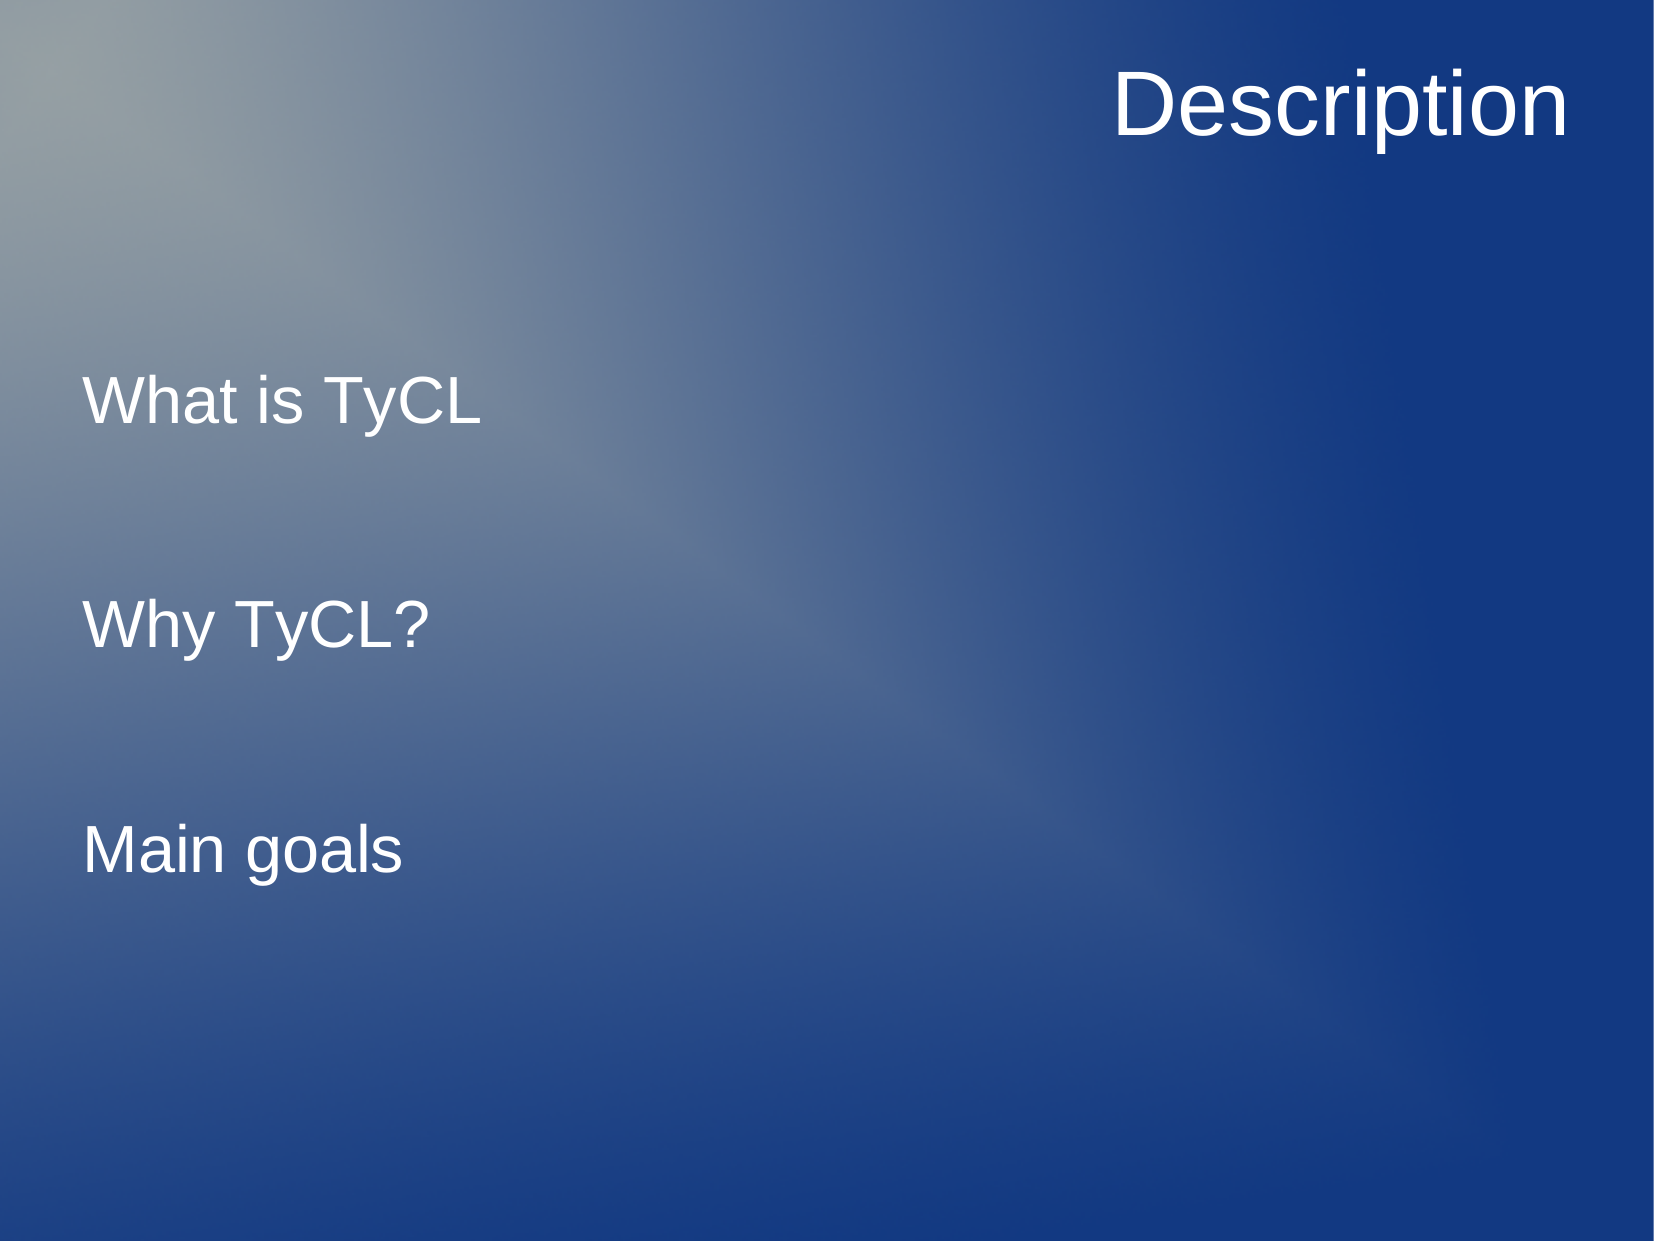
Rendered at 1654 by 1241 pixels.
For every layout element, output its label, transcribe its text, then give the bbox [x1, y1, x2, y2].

title Description [82, 52, 1571, 155]
subtitle What is TyCL Why TyCL? Main goals [82, 297, 1571, 1102]
picture [0, 0, 1654, 1241]
